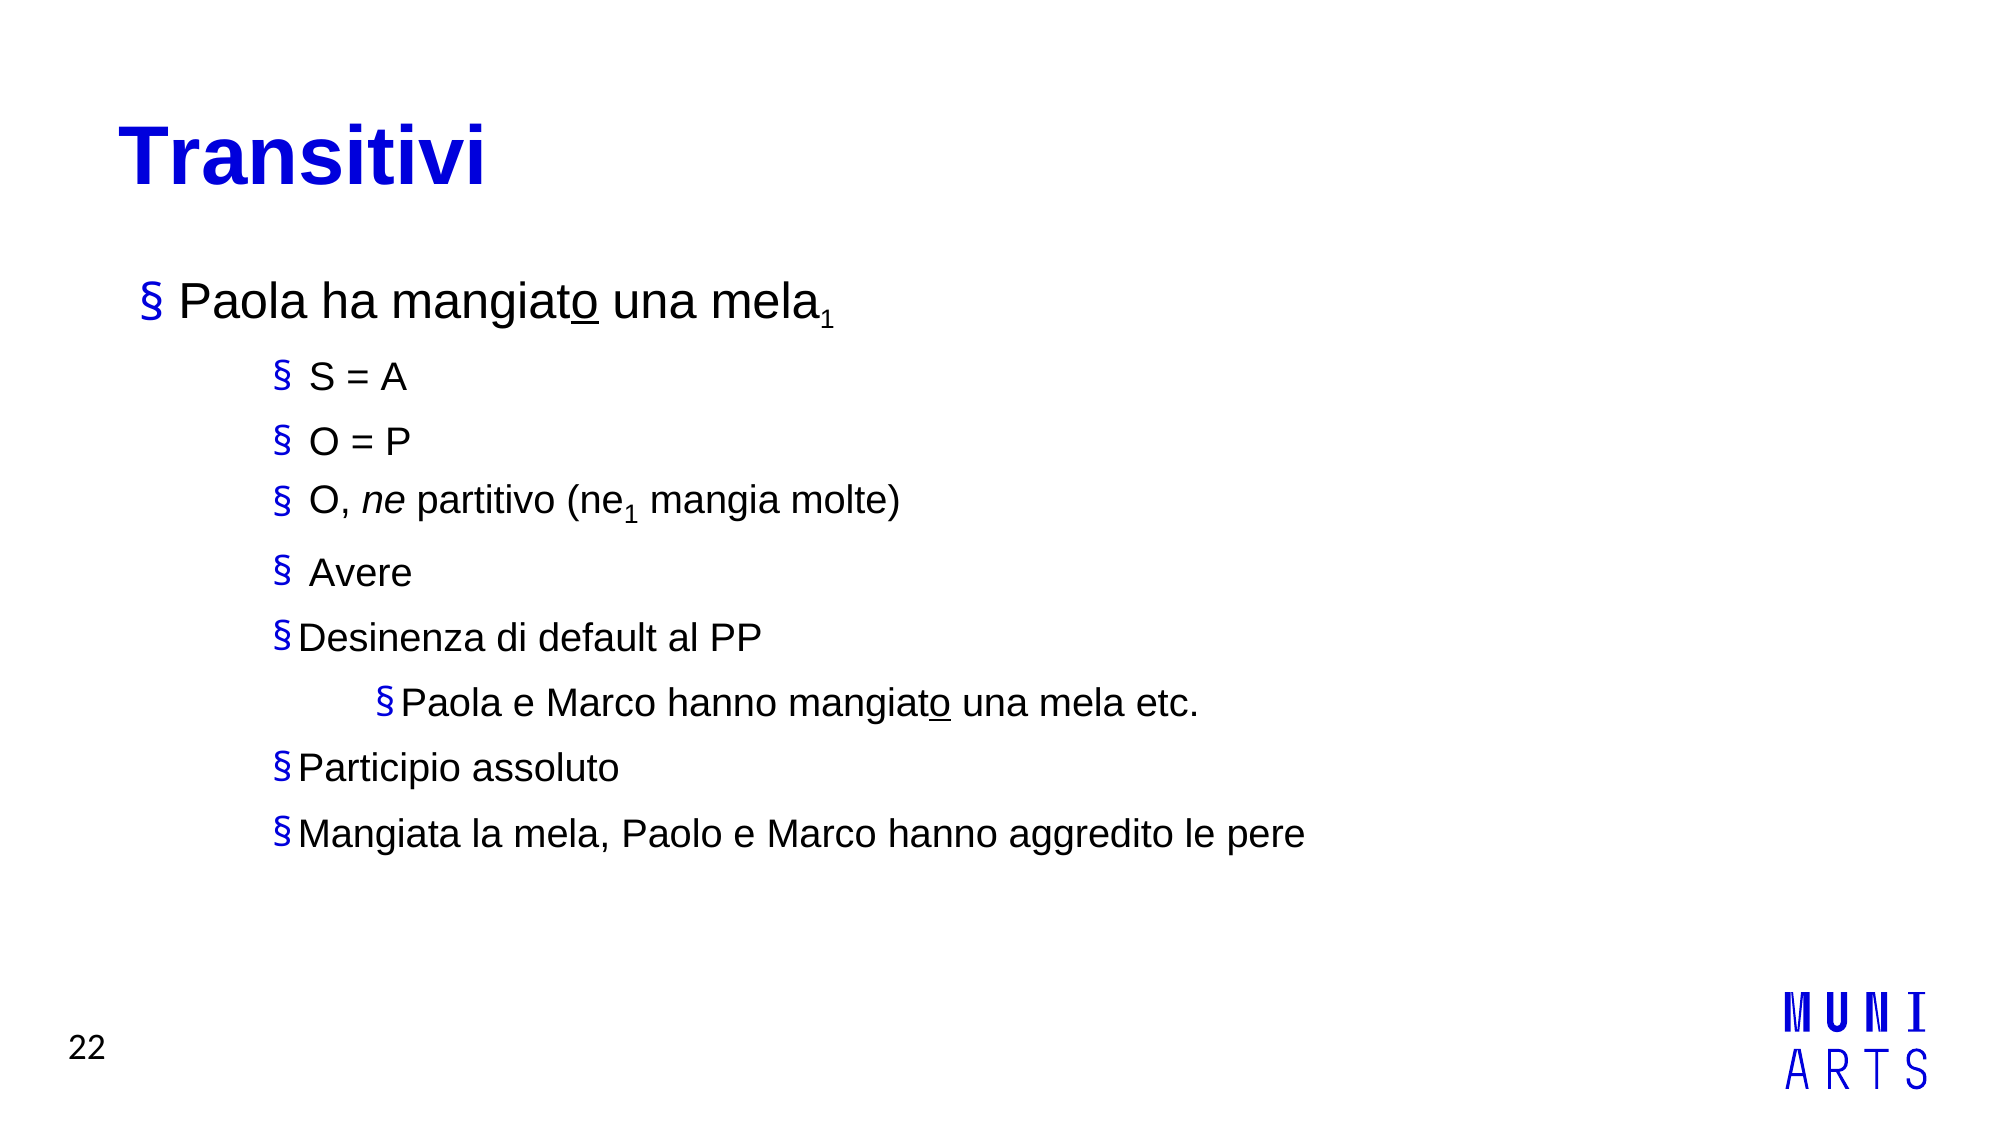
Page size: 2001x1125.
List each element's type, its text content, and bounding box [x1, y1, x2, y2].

text_box [67, 1021, 110, 1063]
list Paola ha mangiato una mela1 S = A O = P O, ne partitivo (ne1 mangia molte) Avere Desinenza di default al PP Paola e Marco hanno mangiato una mela etc. Participio assoluto Mangiata la mela, Paolo e Marco hanno aggredito le pere [118, 268, 1976, 860]
title Transitivi [118, 118, 1883, 193]
